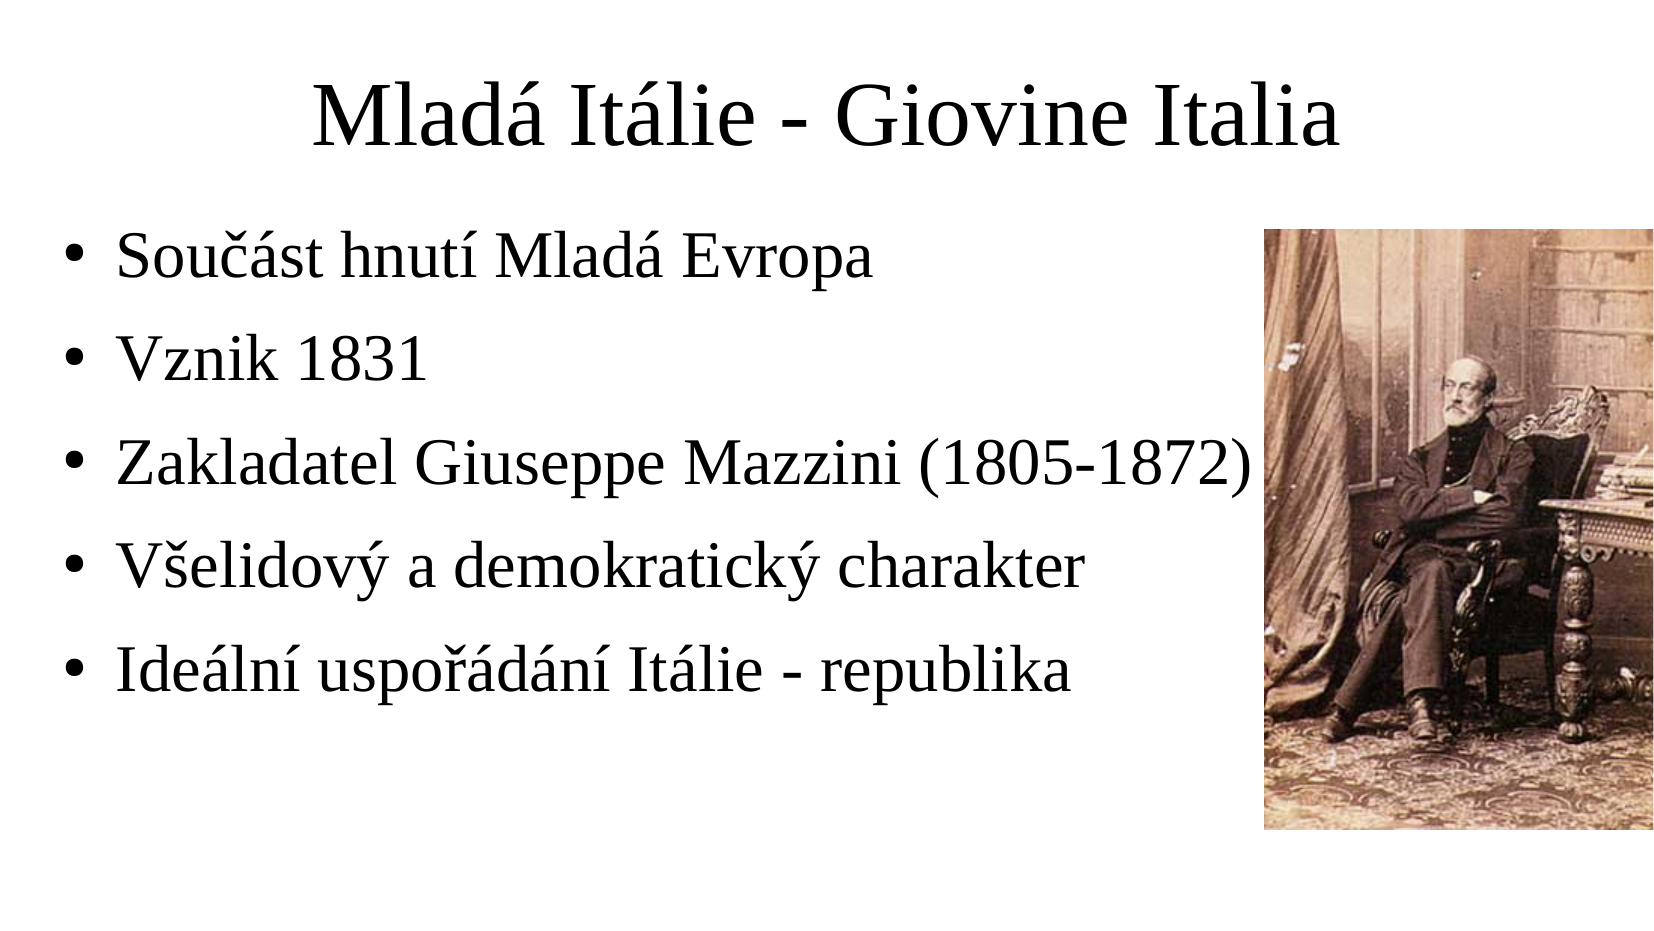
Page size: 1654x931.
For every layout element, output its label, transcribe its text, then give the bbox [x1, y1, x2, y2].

list Součást hnutí Mladá Evropa Vznik 1831 Zakladatel Giuseppe Mazzini (1805-1872) Všelidový a demokratický charakter Ideální uspořádání Itálie - republika [45, 217, 1534, 758]
picture [1264, 229, 1654, 830]
title Mladá Itálie - Giovine Italia [82, 37, 1571, 193]
